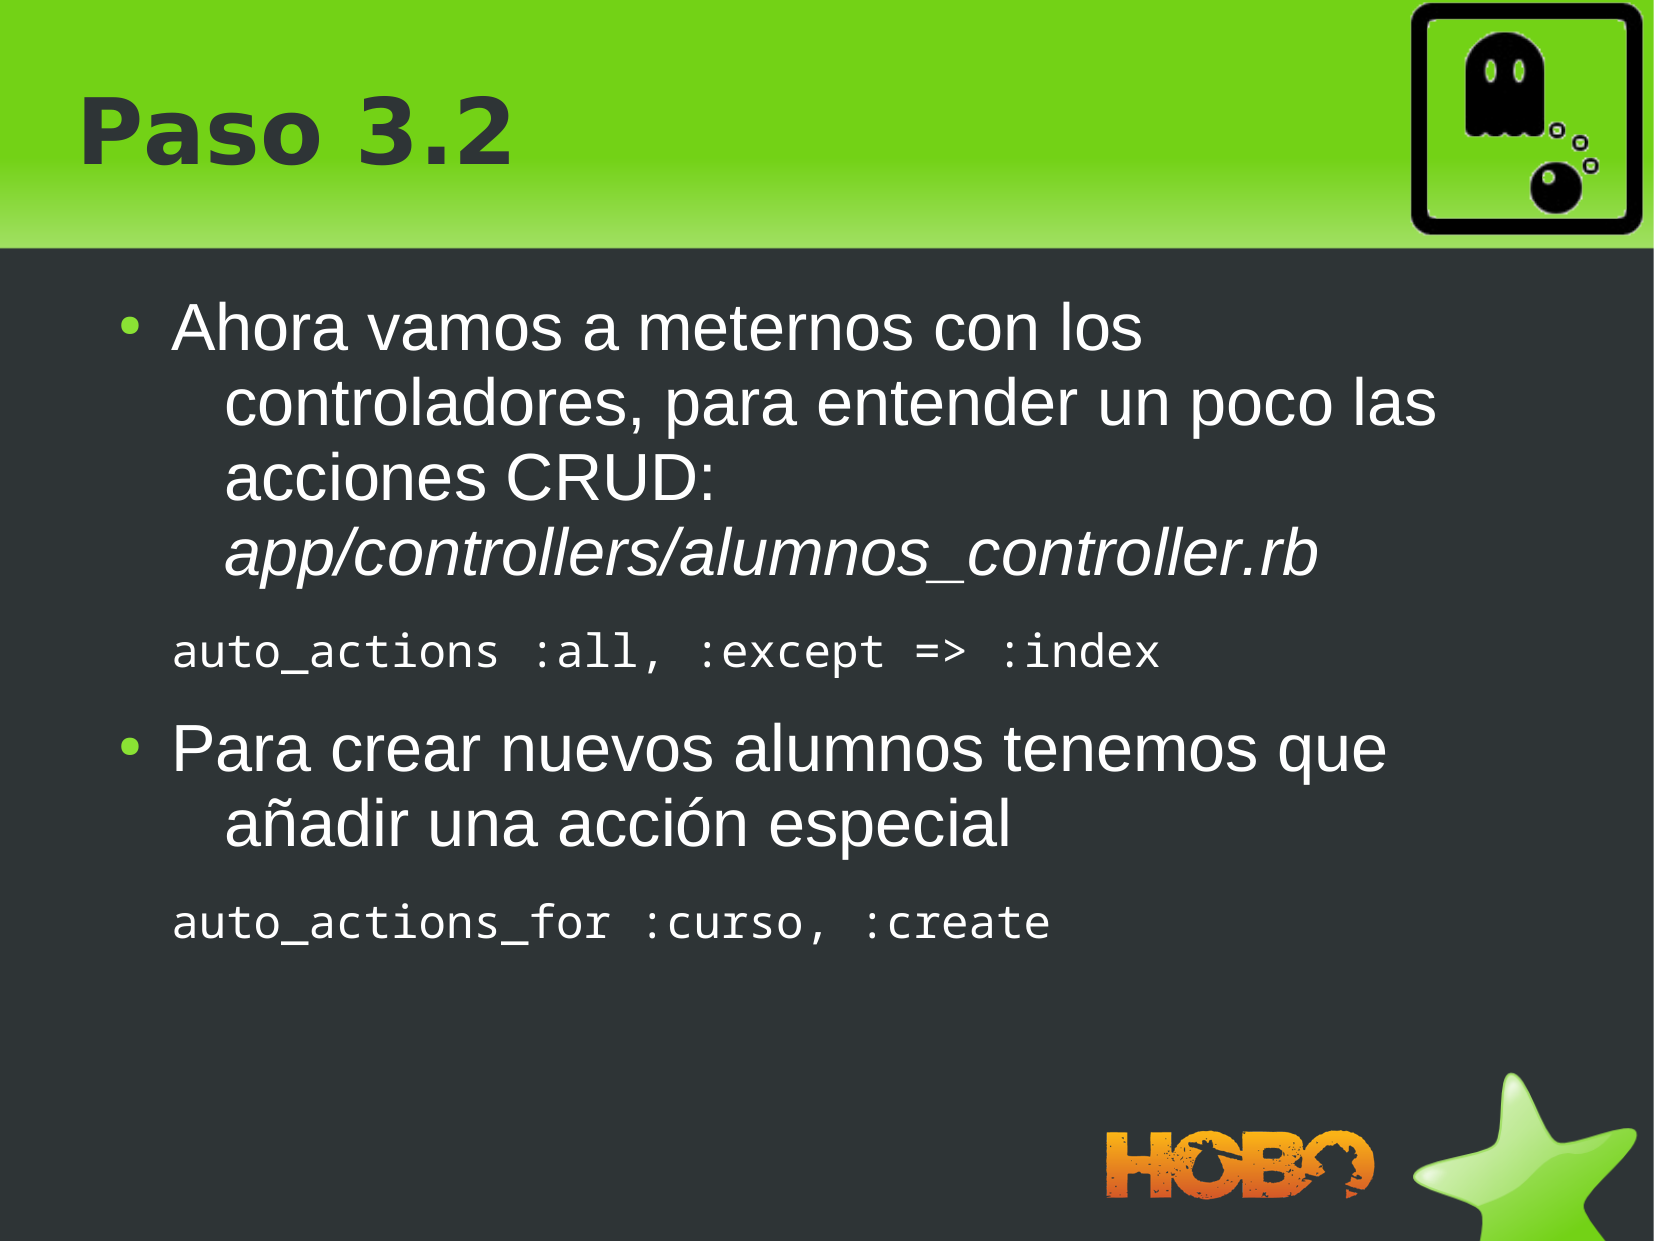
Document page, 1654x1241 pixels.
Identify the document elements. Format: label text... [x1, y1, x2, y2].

list Ahora vamos a meternos con los controladores, para entender un poco las acciones CRUD: app/controllers/alumnos_controller.rb auto_actions :all, :except => :index Para crear nuevos alumnos tenemos que añadir una acción especial auto_actions_for :curso, :create [82, 290, 1571, 1094]
picture [0, 0, 1654, 1241]
title Paso 3.2 [76, 36, 1565, 229]
